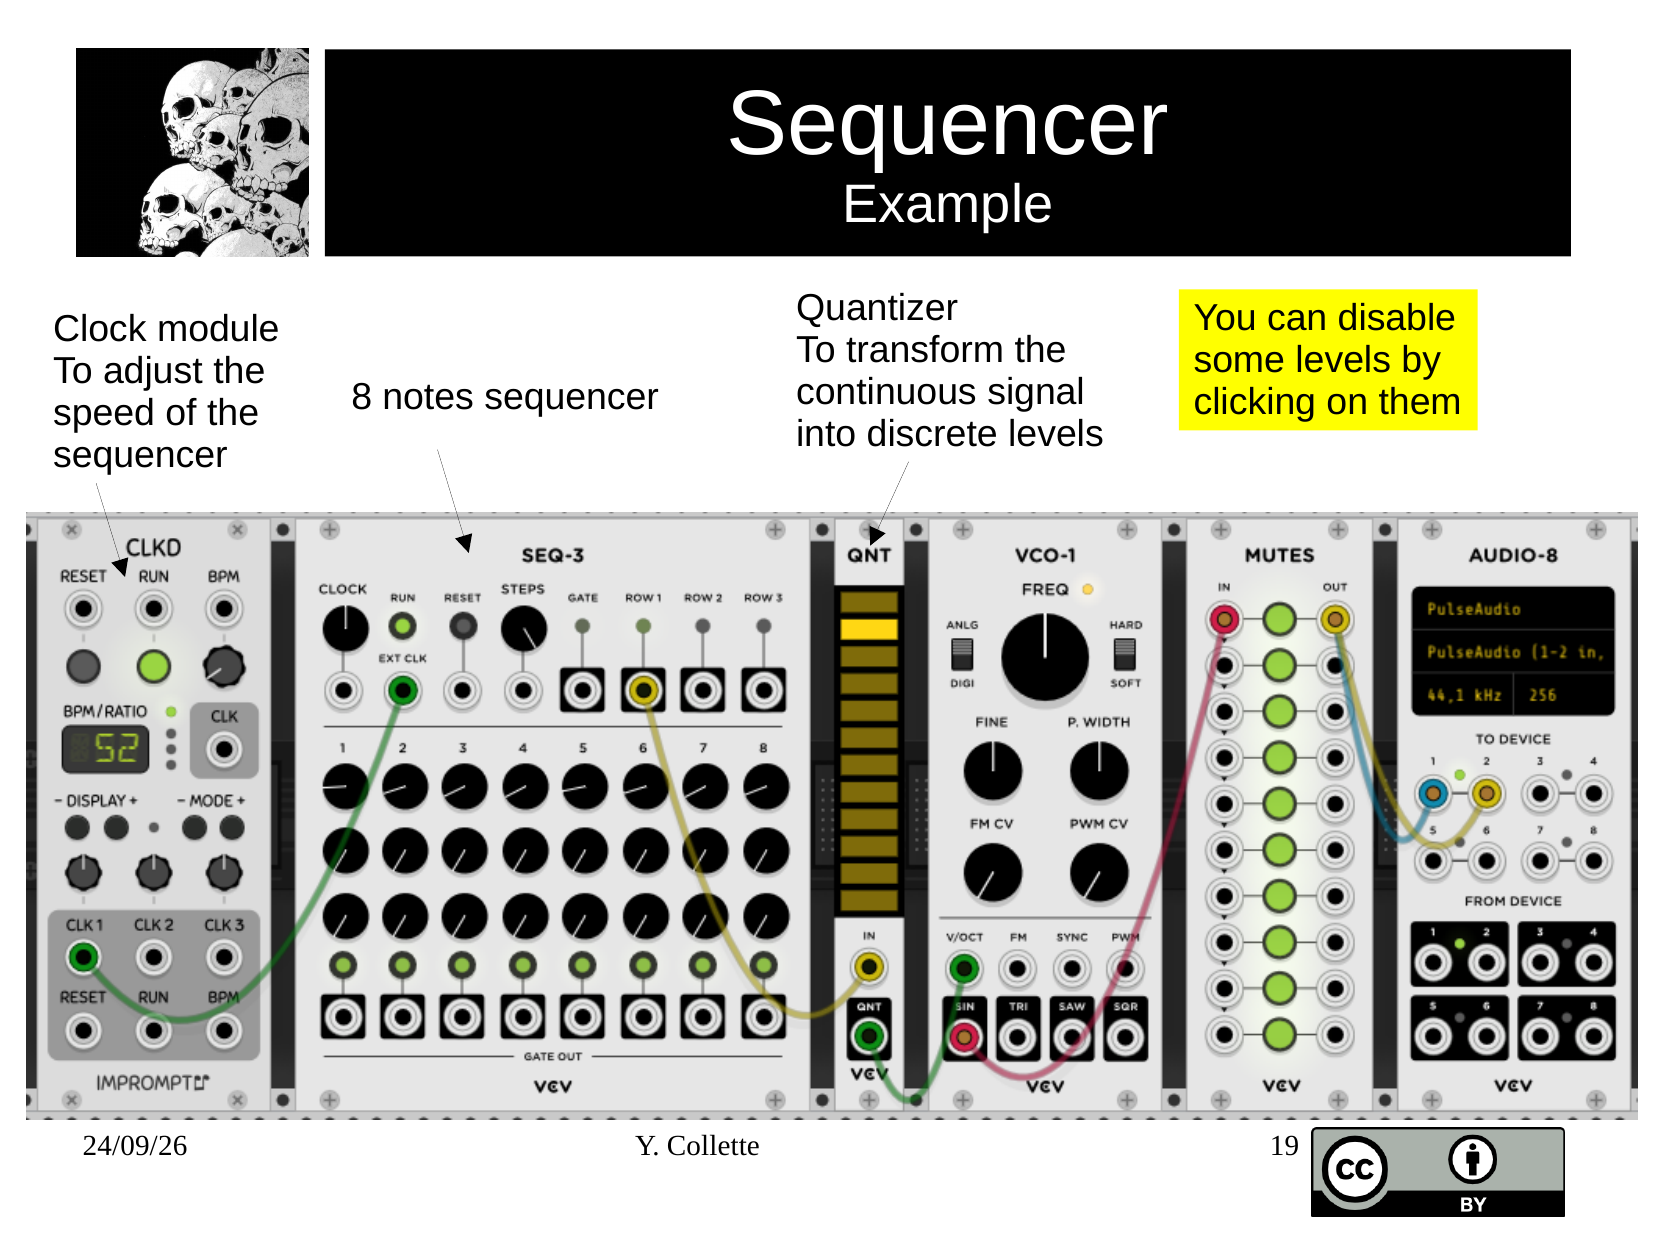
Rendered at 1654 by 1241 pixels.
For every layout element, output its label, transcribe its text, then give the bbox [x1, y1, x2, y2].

text_box You can disable some levels by clicking on them [1178, 289, 1478, 431]
text_box 8 notes sequencer [336, 367, 746, 425]
picture [26, 512, 1638, 1120]
text_box Clock module To adjust the speed of the sequencer [38, 300, 337, 484]
picture [1311, 1127, 1565, 1217]
text_box Quantizer To transform the continuous signal into discrete levels [781, 278, 1121, 462]
title Sequencer Example [324, 49, 1571, 257]
picture [76, 48, 309, 257]
